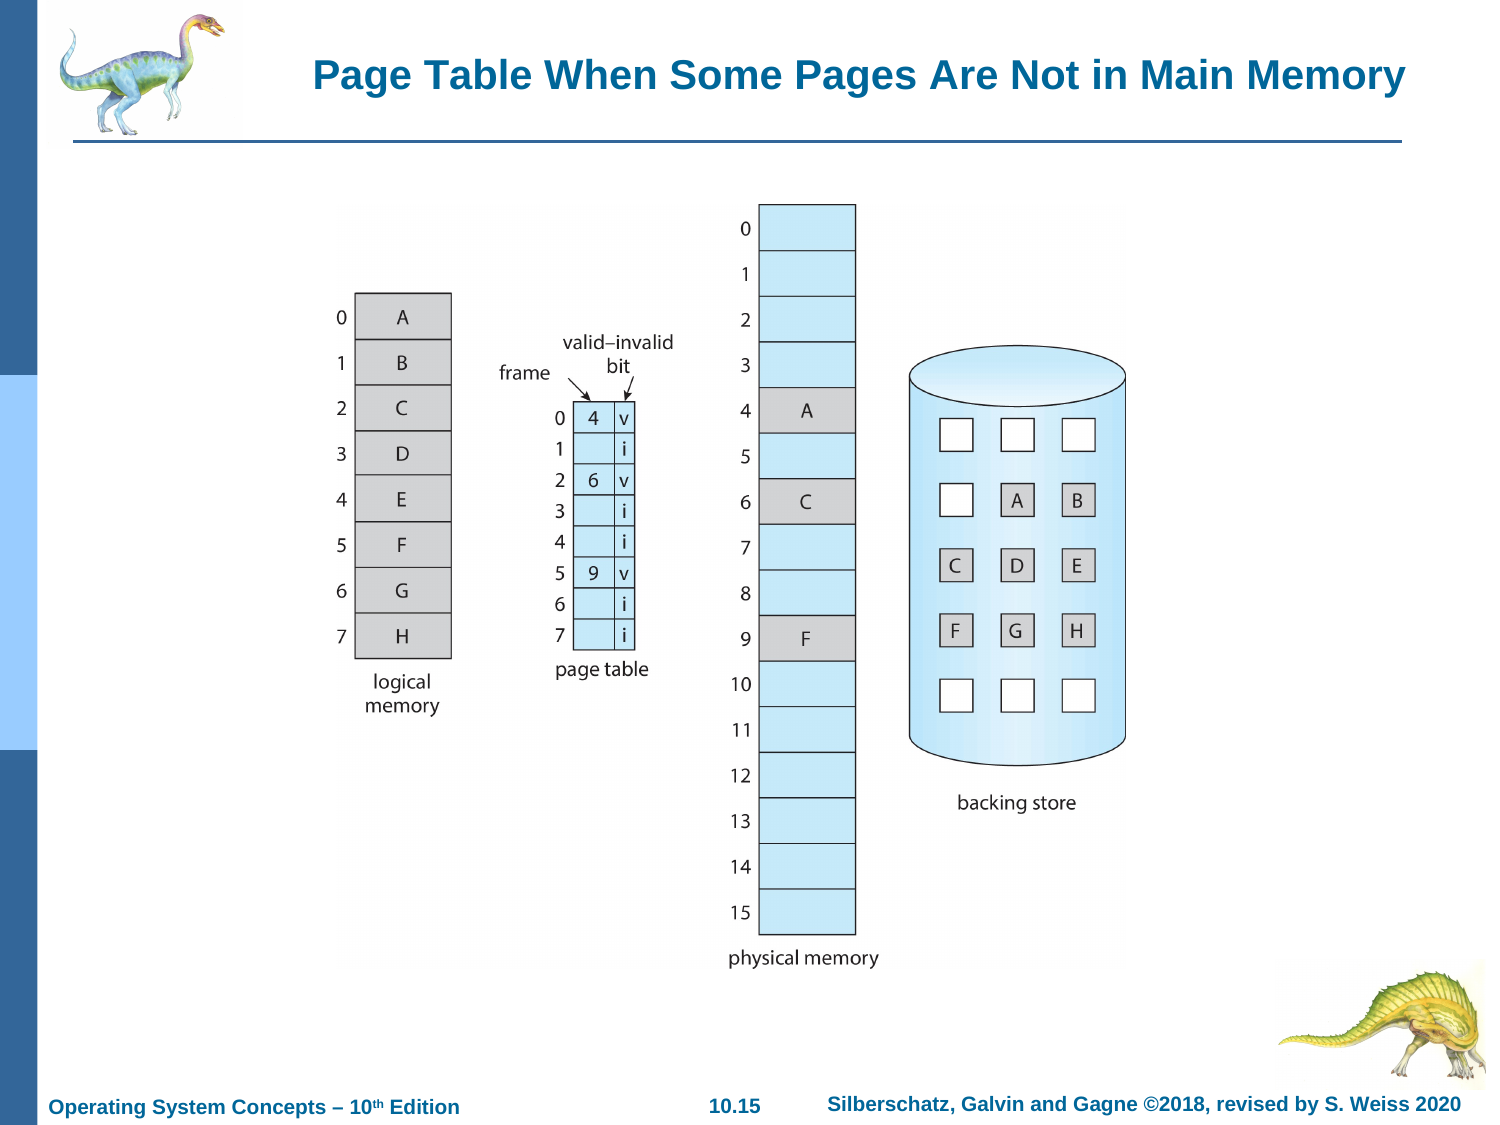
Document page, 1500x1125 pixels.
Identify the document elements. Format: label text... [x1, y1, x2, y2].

picture [1275, 959, 1486, 1090]
picture [1144, 1096, 1152, 1101]
title Page Table When Some Pages Are Not in Main Memory [179, 22, 1500, 106]
picture [46, 0, 243, 149]
picture [336, 204, 1126, 969]
